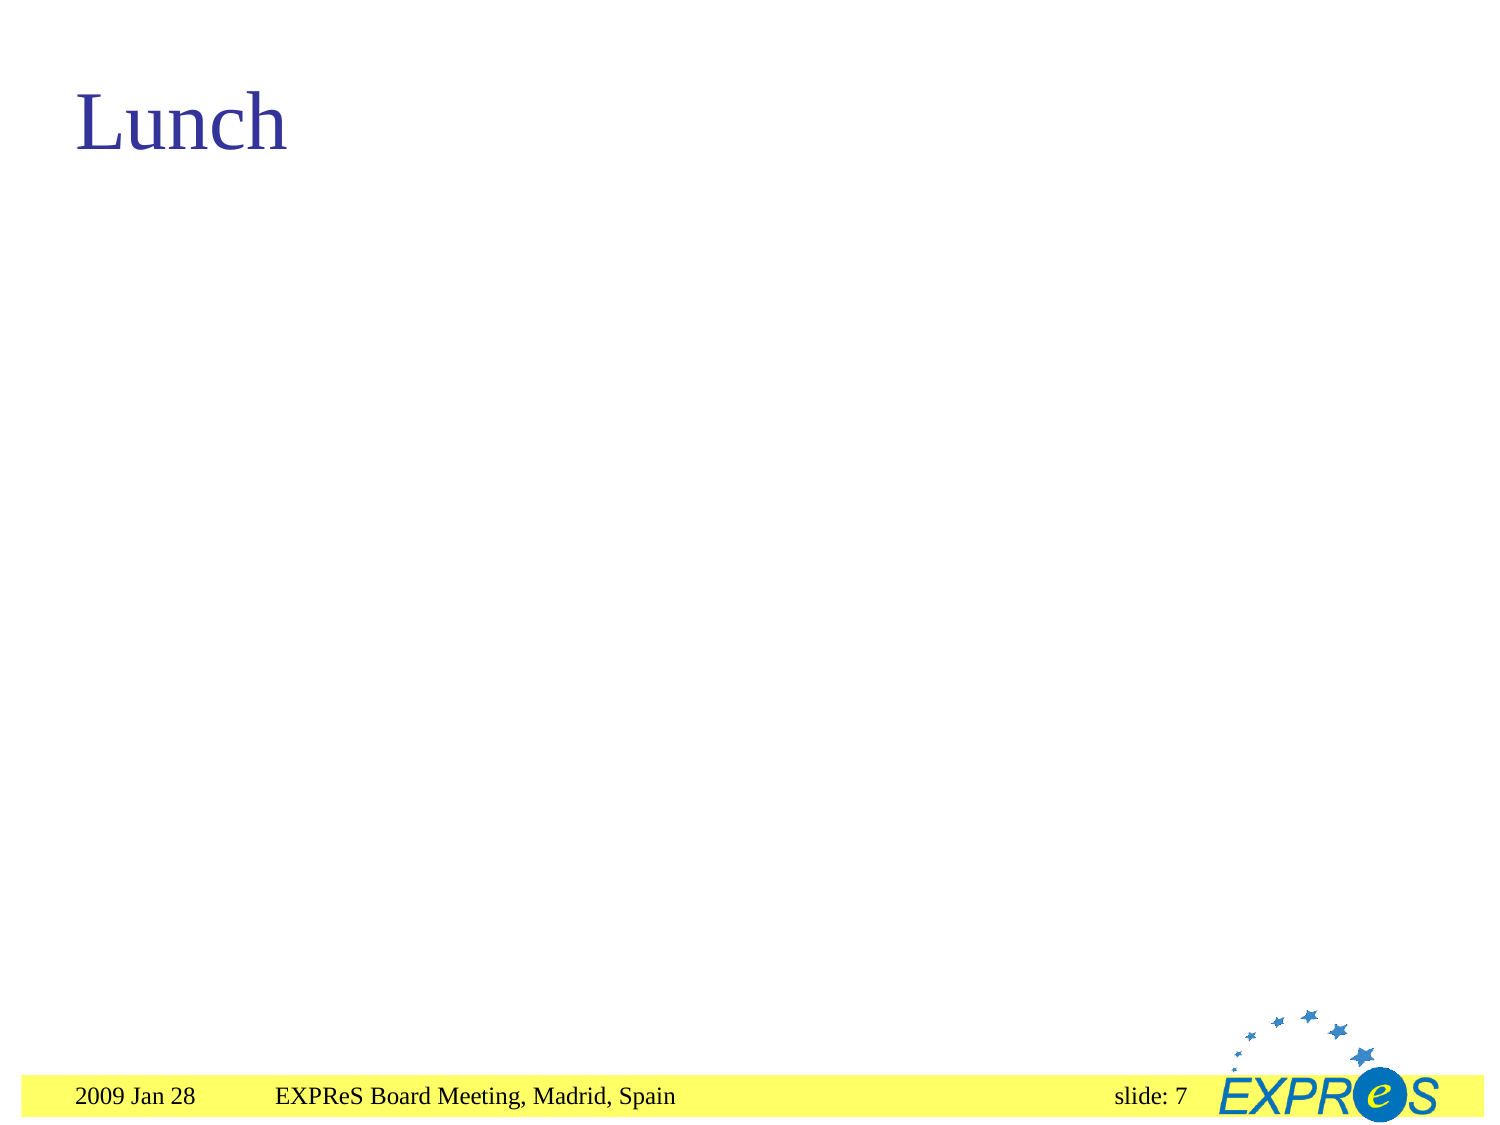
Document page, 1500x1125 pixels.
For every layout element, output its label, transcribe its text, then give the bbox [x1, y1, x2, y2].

title Lunch [75, 75, 1426, 168]
picture [21, 1006, 1500, 1125]
